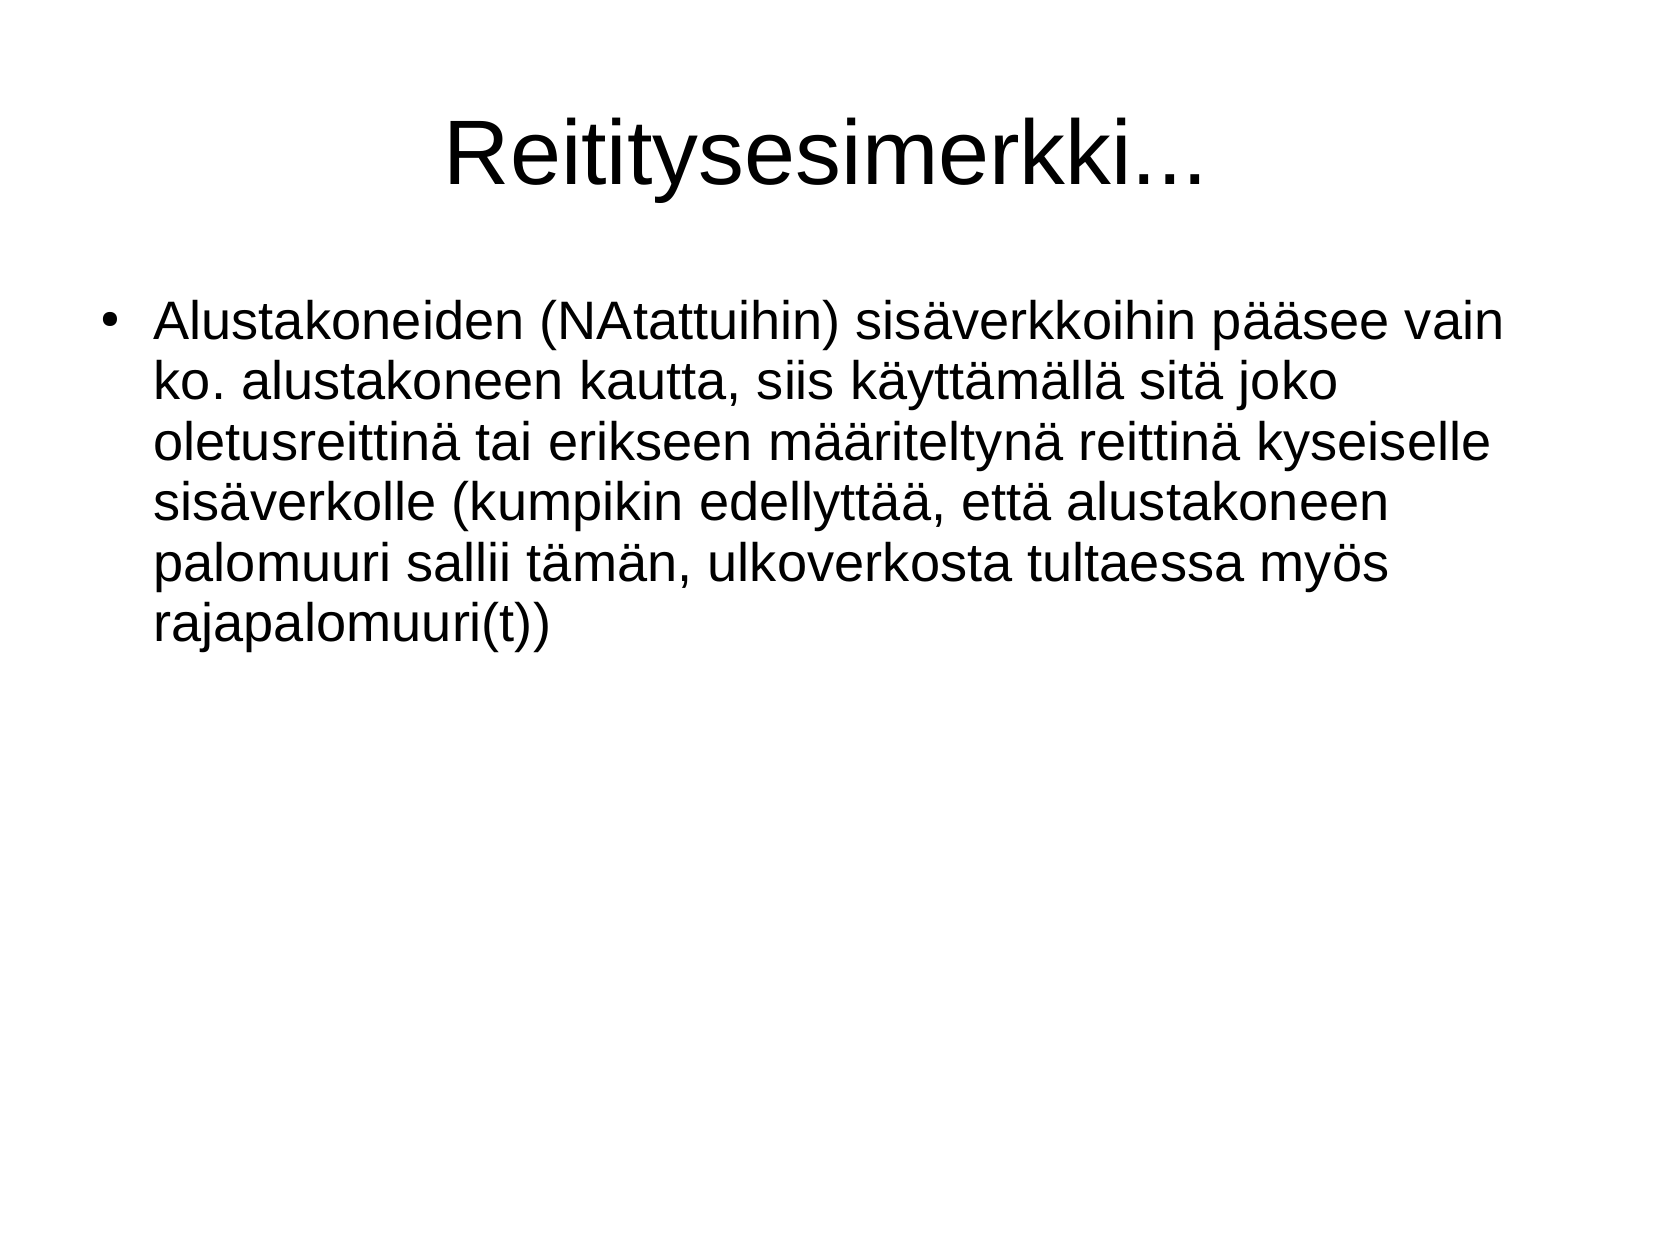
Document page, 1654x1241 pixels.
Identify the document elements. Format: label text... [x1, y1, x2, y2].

list Alustakoneiden (NAtattuihin) sisäverkkoihin pääsee vain ko. alustakoneen kautta, siis käyttämällä sitä joko oletusreittinä tai erikseen määriteltynä reittinä kyseiselle sisäverkolle (kumpikin edellyttää, että alustakoneen palomuuri sallii tämän, ulkoverkosta tultaessa myös rajapalomuuri(t)) [82, 290, 1571, 1010]
title Reititysesimerkki... [82, 49, 1571, 257]
